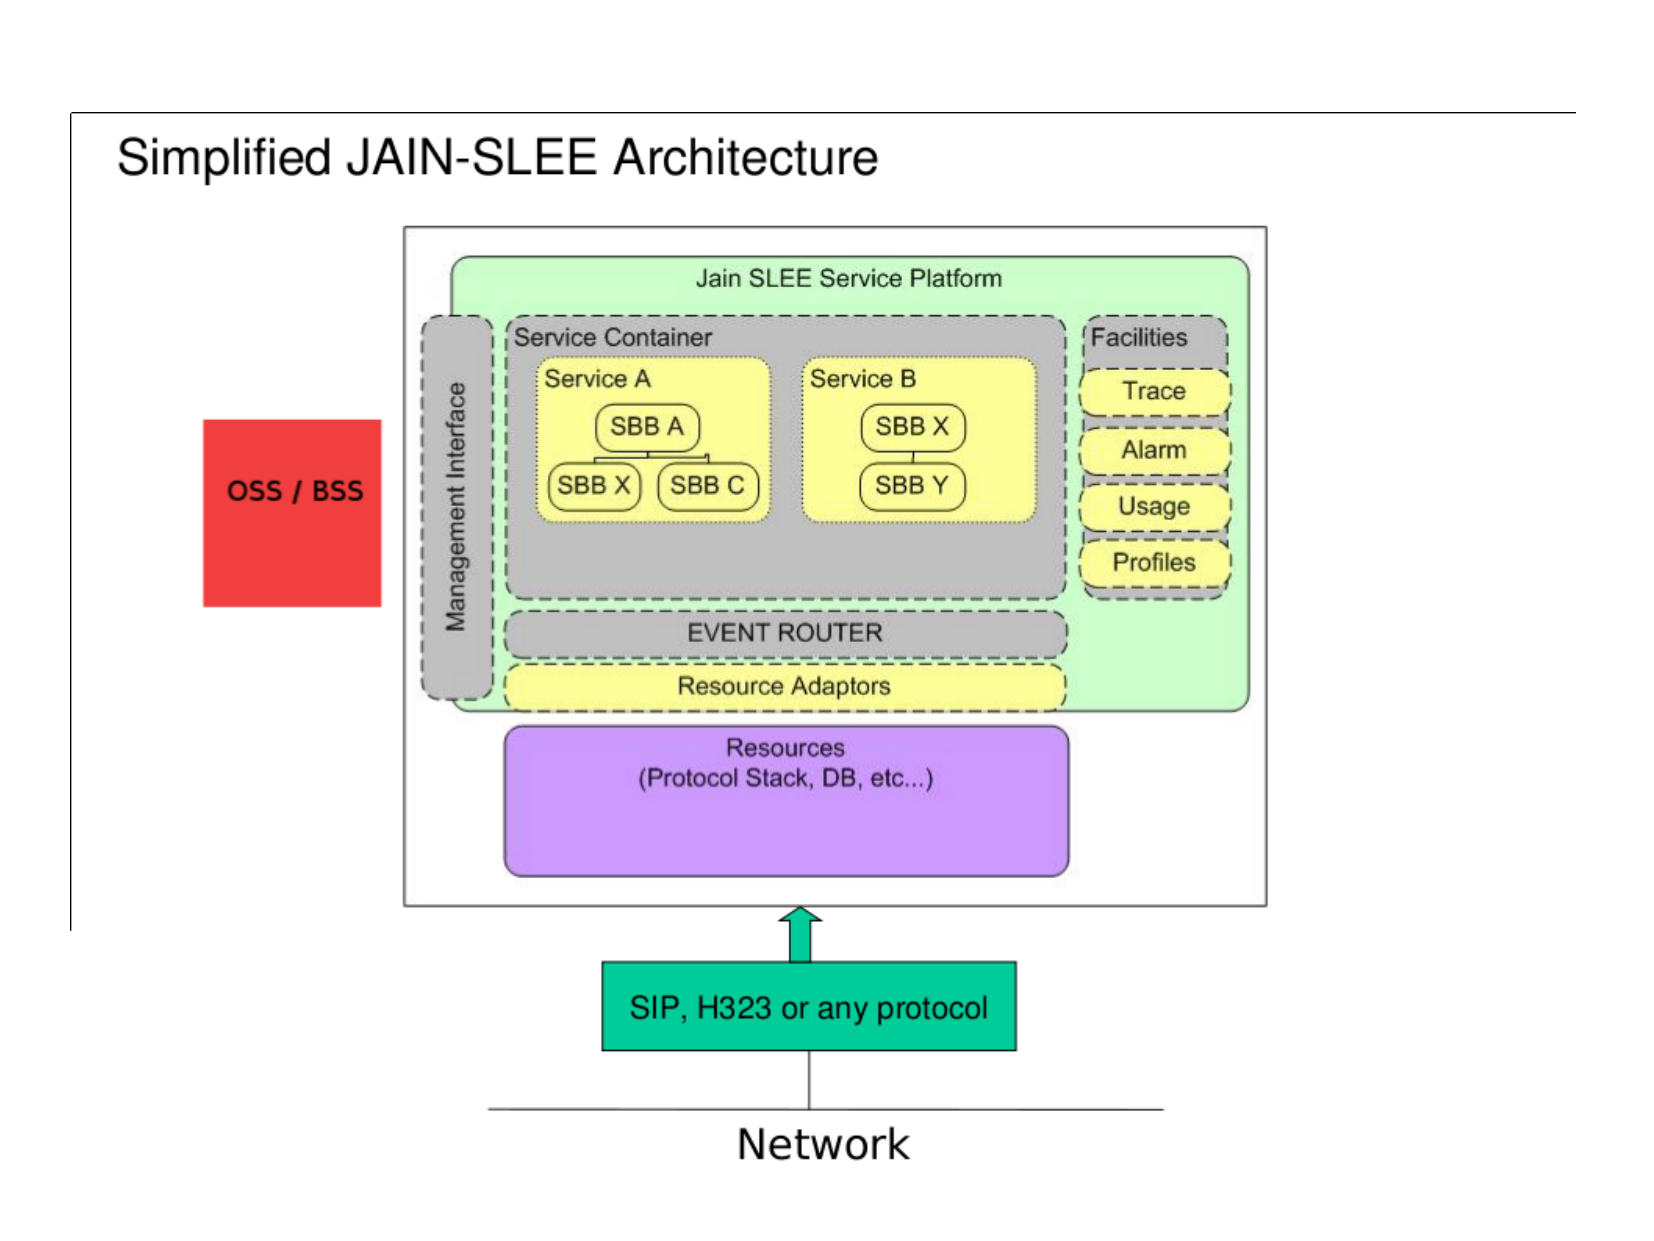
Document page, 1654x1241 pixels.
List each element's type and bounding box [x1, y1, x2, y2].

picture [70, 112, 1576, 1175]
